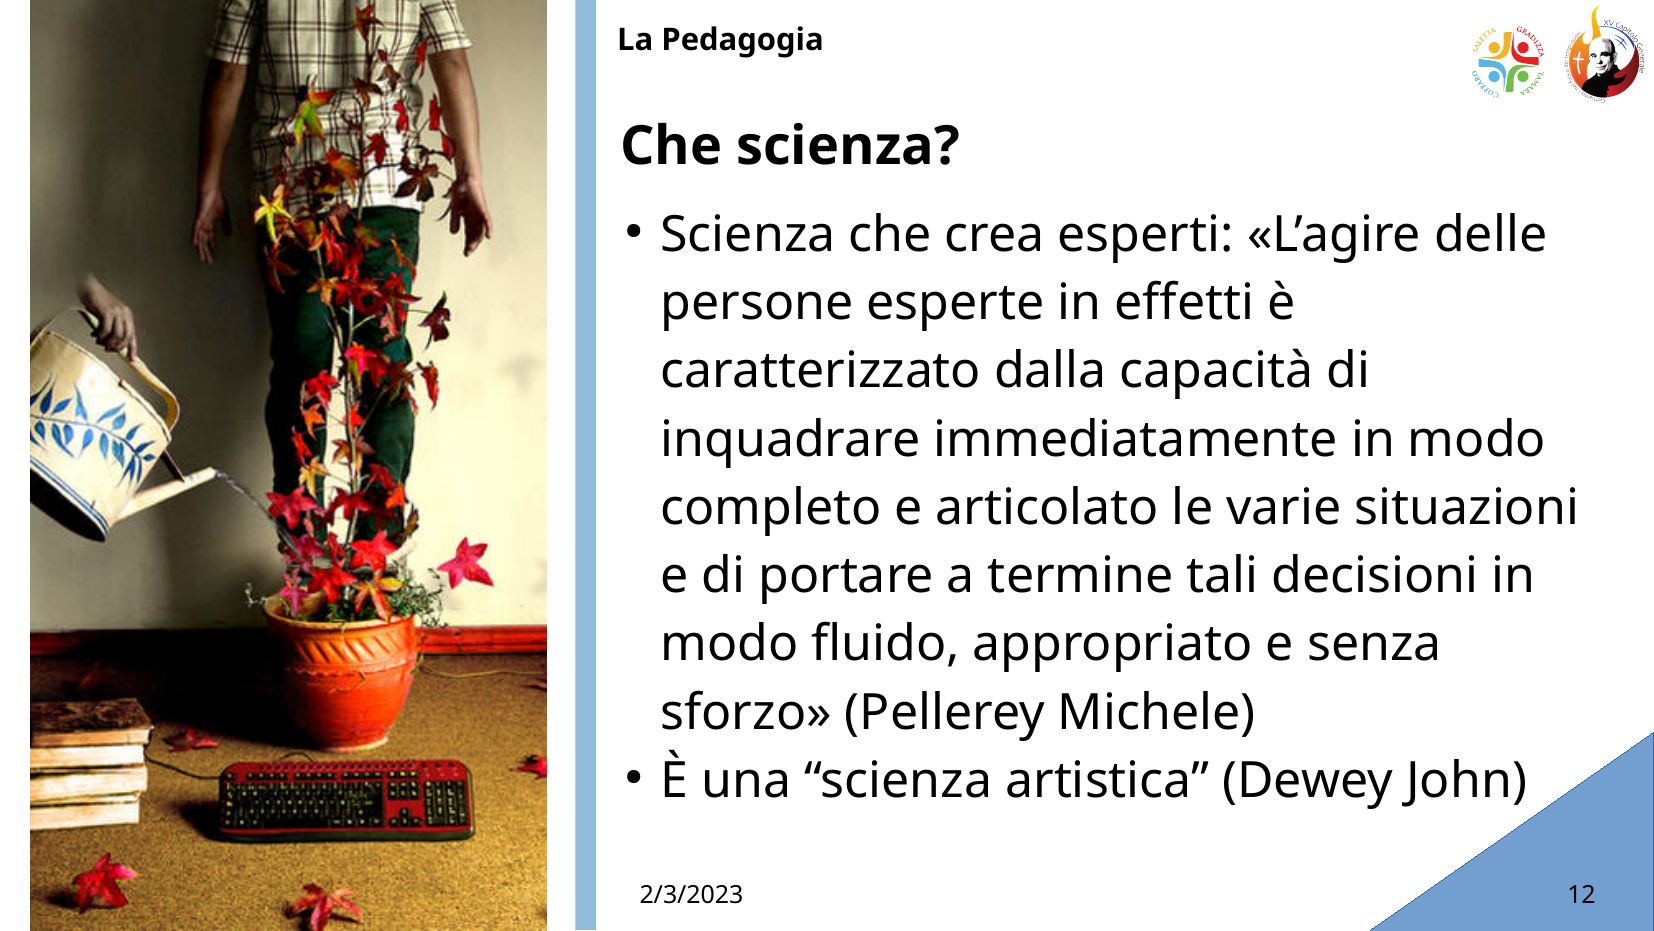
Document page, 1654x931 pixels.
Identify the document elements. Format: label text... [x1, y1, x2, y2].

text_box La Pedagogia [602, 9, 1335, 63]
subtitle Scienza che crea esperti: «L’agire delle persone esperte in effetti è caratterizzato dalla capacità di inquadrare immediatamente in modo completo e articolato le varie situazioni e di portare a termine tali decisioni in modo fluido, appropriato e senza sforzo» (Pellerey Michele) È una “scienza artistica” (Dewey John) [624, 194, 1602, 815]
picture [30, 0, 547, 931]
title Che scienza? [620, 106, 1617, 178]
picture [1563, 4, 1646, 103]
